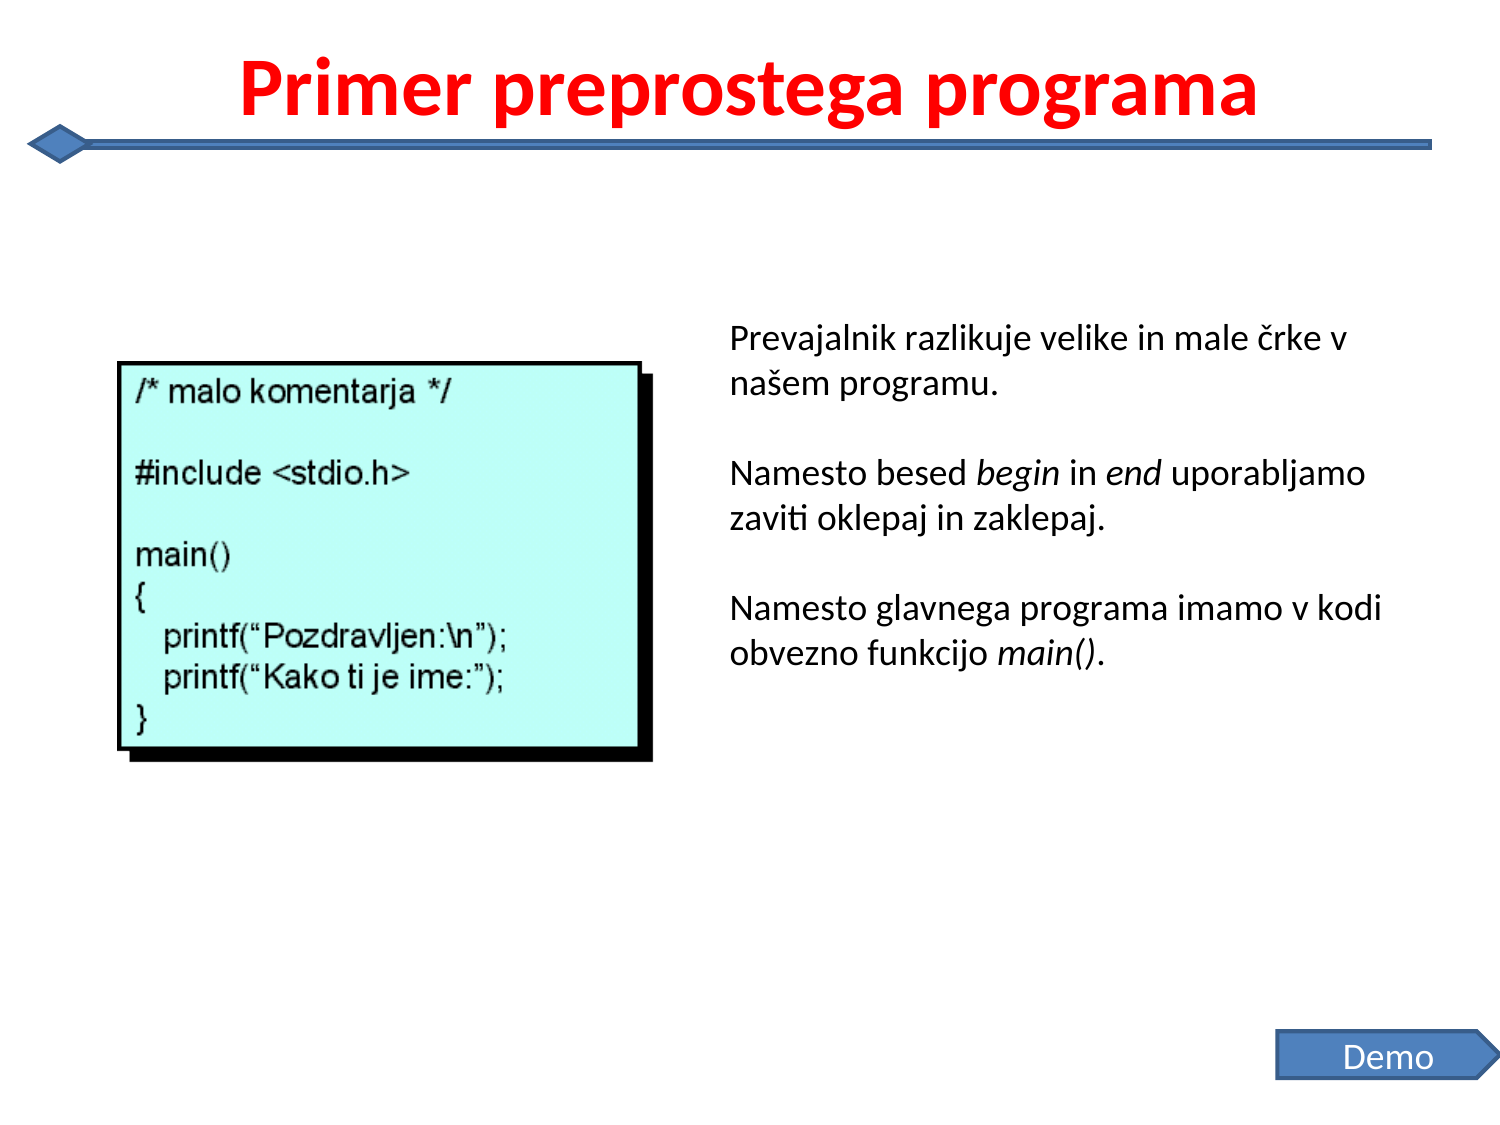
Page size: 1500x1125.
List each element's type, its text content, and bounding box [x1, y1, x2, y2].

text_box Demo [1277, 1031, 1500, 1079]
title Primer preprostega programa [75, 23, 1426, 141]
text_box Prevajalnik razlikuje velike in male črke v našem programu. Namesto besed begin in end uporabljamo zaviti oklepaj in zaklepaj. Namesto glavnega programa imamo v kodi obvezno funkcijo main(). [714, 304, 1442, 726]
picture [117, 361, 655, 764]
